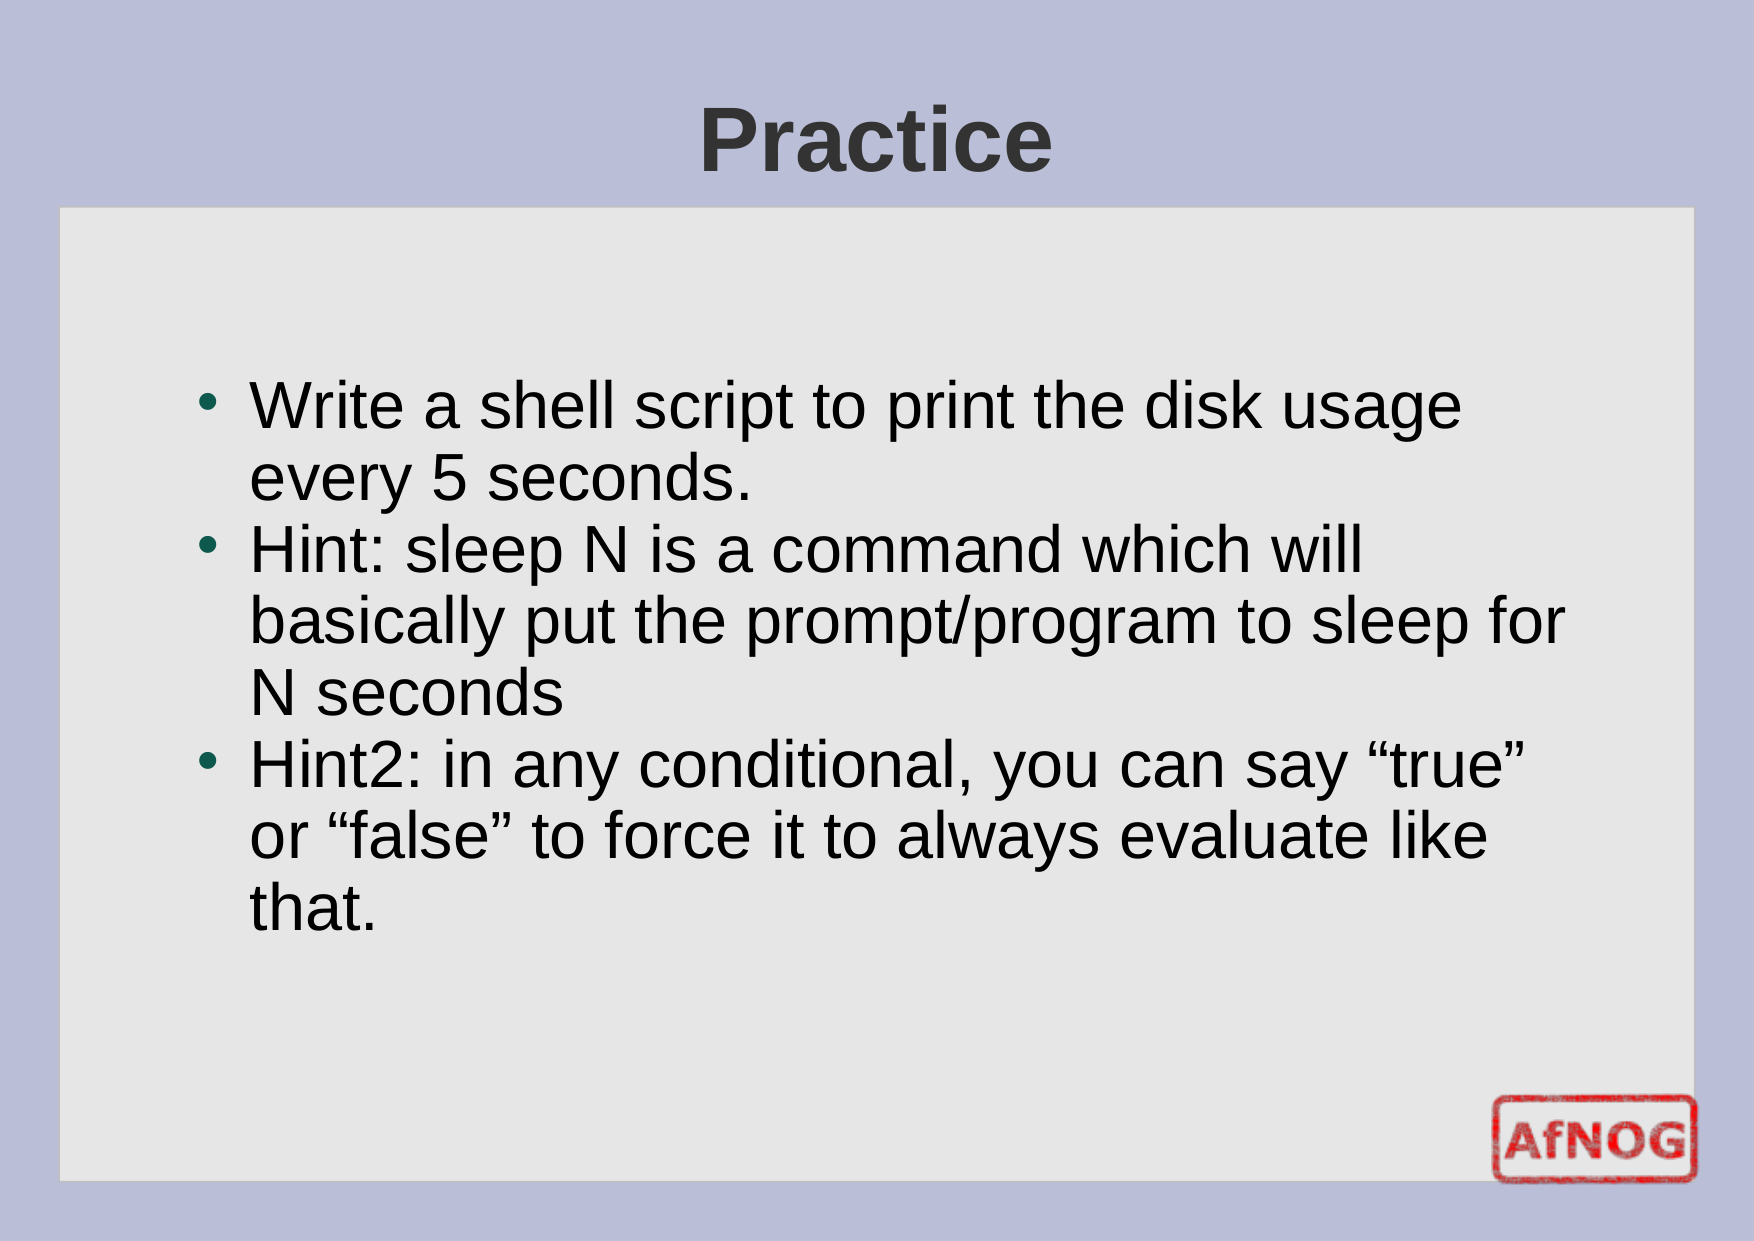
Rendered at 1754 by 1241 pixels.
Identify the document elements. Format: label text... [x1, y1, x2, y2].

title Practice [59, 0, 1695, 285]
list Write a shell script to print the disk usage every 5 seconds. Hint: sleep N is a command which will basically put the prompt/program to sleep for N seconds Hint2: in any conditional, you can say “true” or “false” to force it to always evaluate like that. [179, 371, 1576, 1241]
picture [1576, 1092, 1701, 1188]
text_box [59, 285, 1695, 1182]
